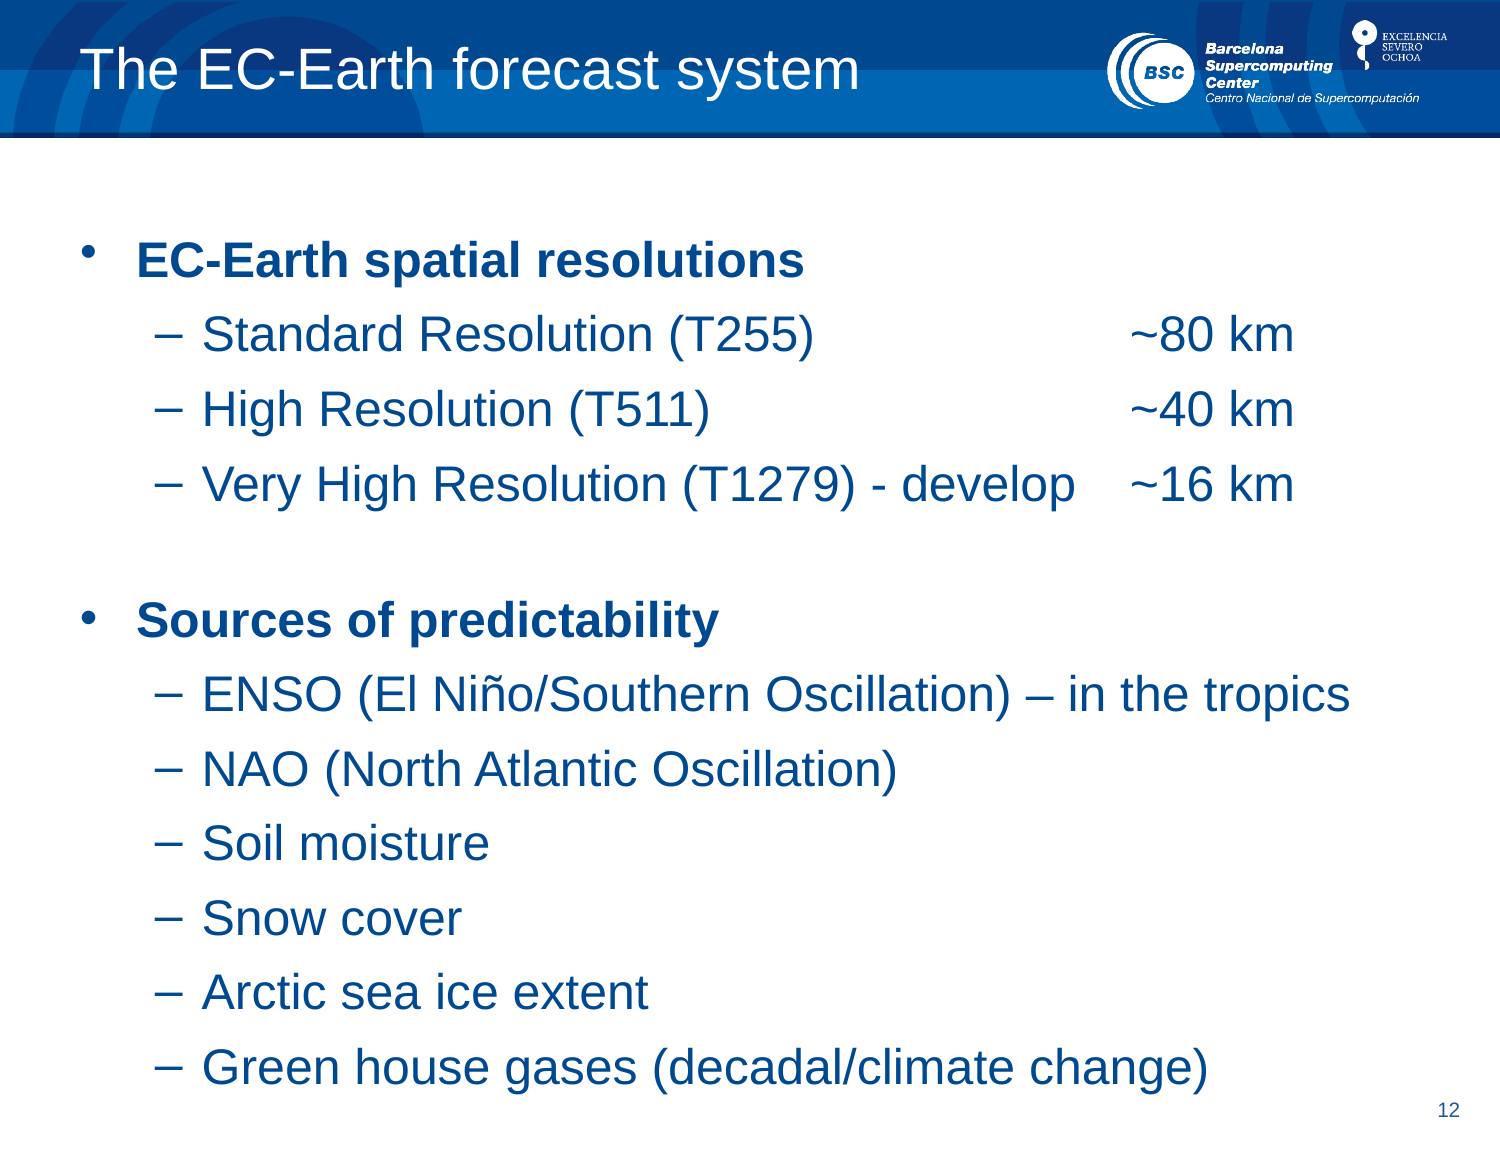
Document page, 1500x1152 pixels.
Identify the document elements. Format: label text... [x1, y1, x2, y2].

picture [0, 0, 1500, 138]
list EC-Earth spatial resolutions Standard Resolution (T255) ~80 km High Resolution (T511) ~40 km Very High Resolution (T1279) - develop ~16 km Sources of predictability ENSO (El Niño/Southern Oscillation) – in the tropics NAO (North Atlantic Oscillation) Soil moisture Snow cover Arctic sea ice extent Green house gases (decadal/climate change) [64, 149, 1432, 1056]
title The EC-Earth forecast system [65, 23, 1081, 139]
